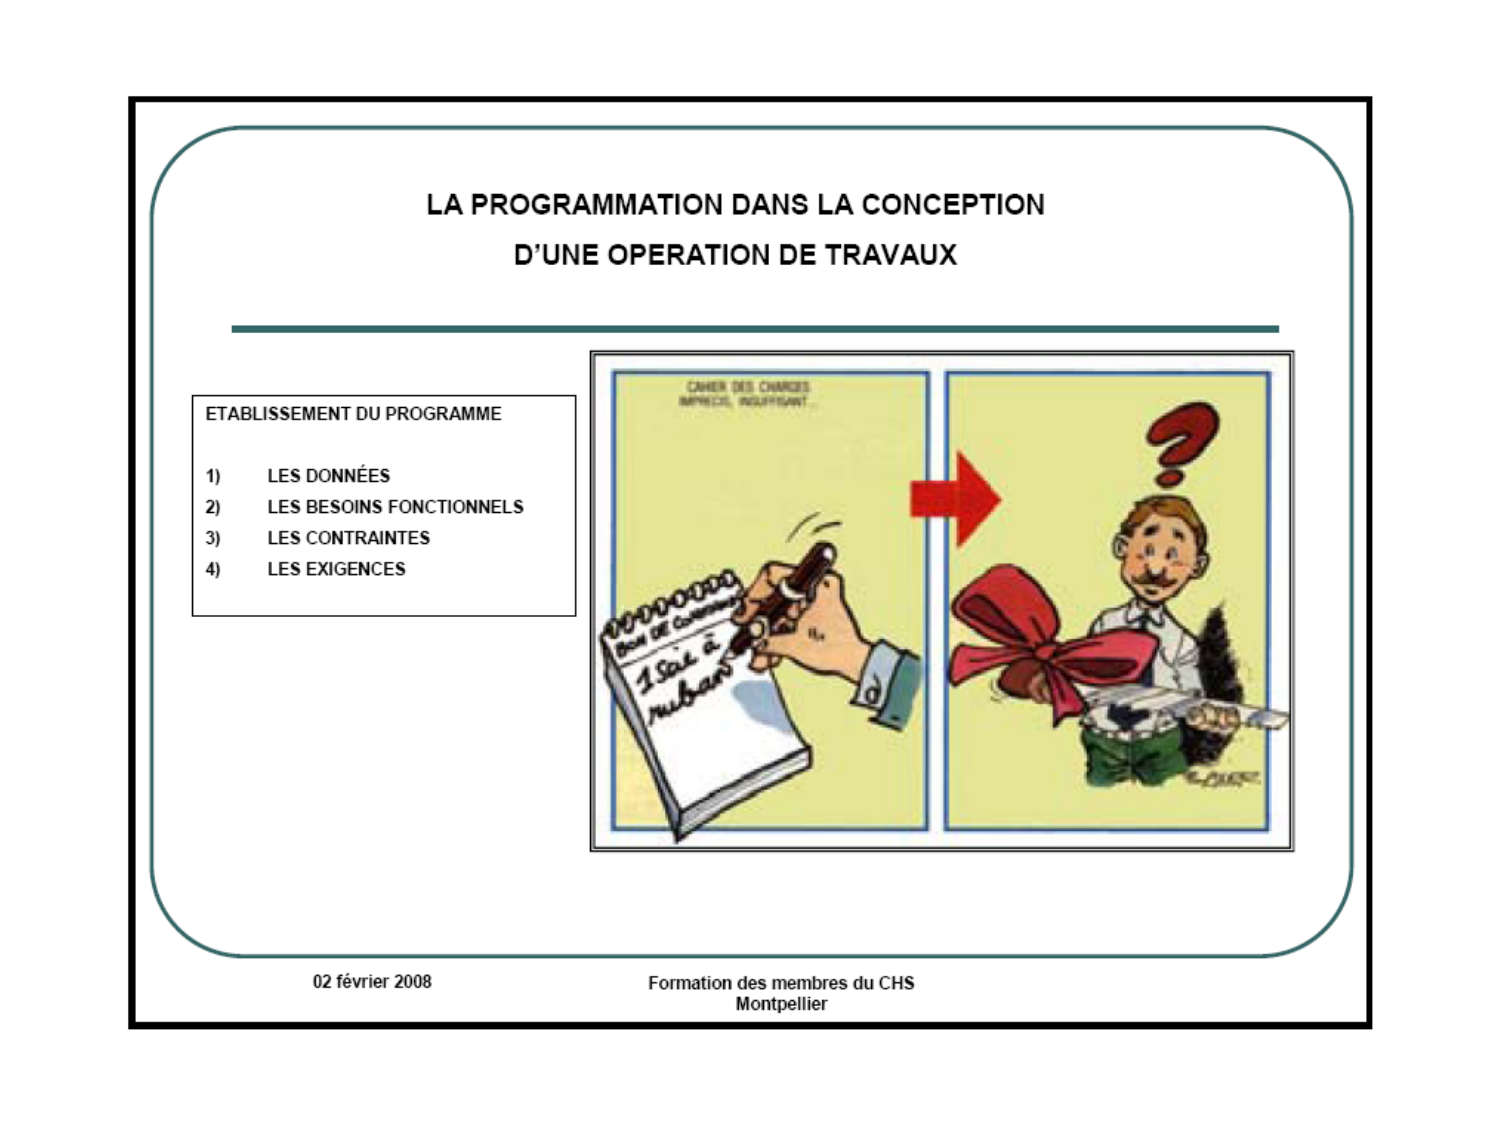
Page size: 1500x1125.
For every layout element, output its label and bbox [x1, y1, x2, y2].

picture [124, 92, 1376, 1033]
